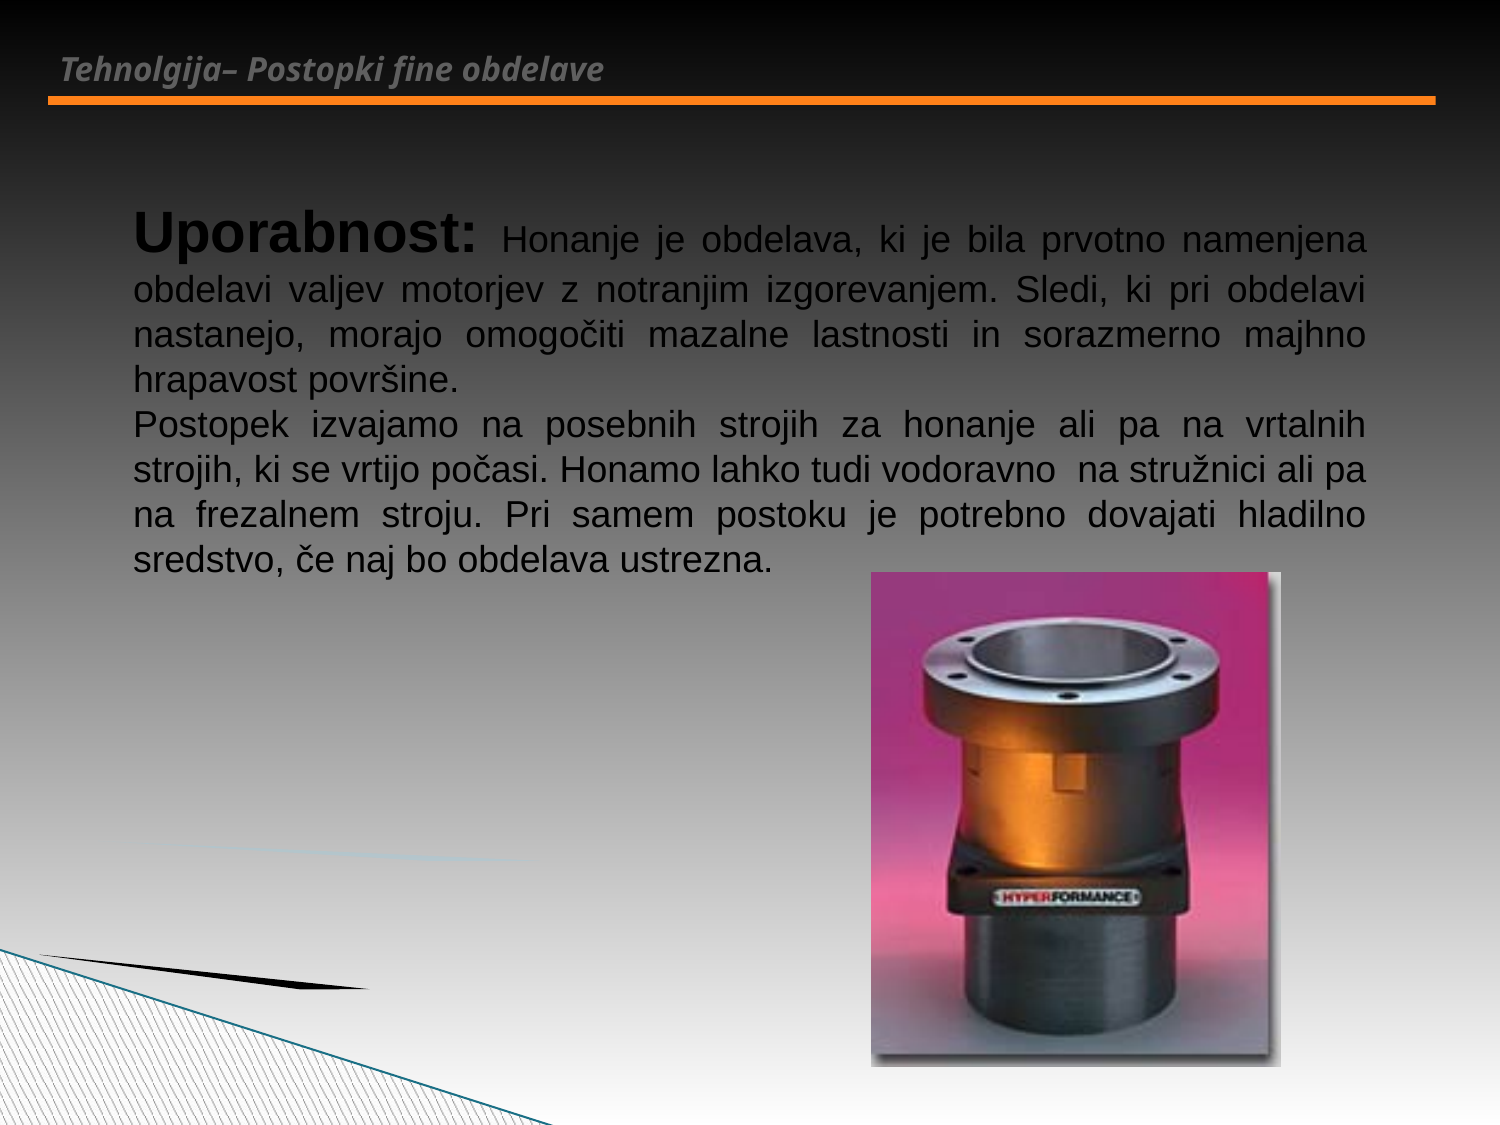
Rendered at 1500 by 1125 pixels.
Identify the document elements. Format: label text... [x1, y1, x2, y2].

text_box Uporabnost: Honanje je obdelava, ki je bila prvotno namenjena obdelavi valjev motorjev z notranjim izgorevanjem. Sledi, ki pri obdelavi nastanejo, morajo omogočiti mazalne lastnosti in sorazmerno majhno hrapavost površine. Postopek izvajamo na posebnih strojih za honanje ali pa na vrtalnih strojih, ki se vrtijo počasi. Honamo lahko tudi vodoravno na stružnici ali pa na frezalnem stroju. Pri samem postoku je potrebno dovajati hladilno sredstvo, če naj bo obdelava ustrezna. [118, 187, 1382, 587]
picture [0, 952, 543, 1125]
picture [871, 572, 1281, 1067]
